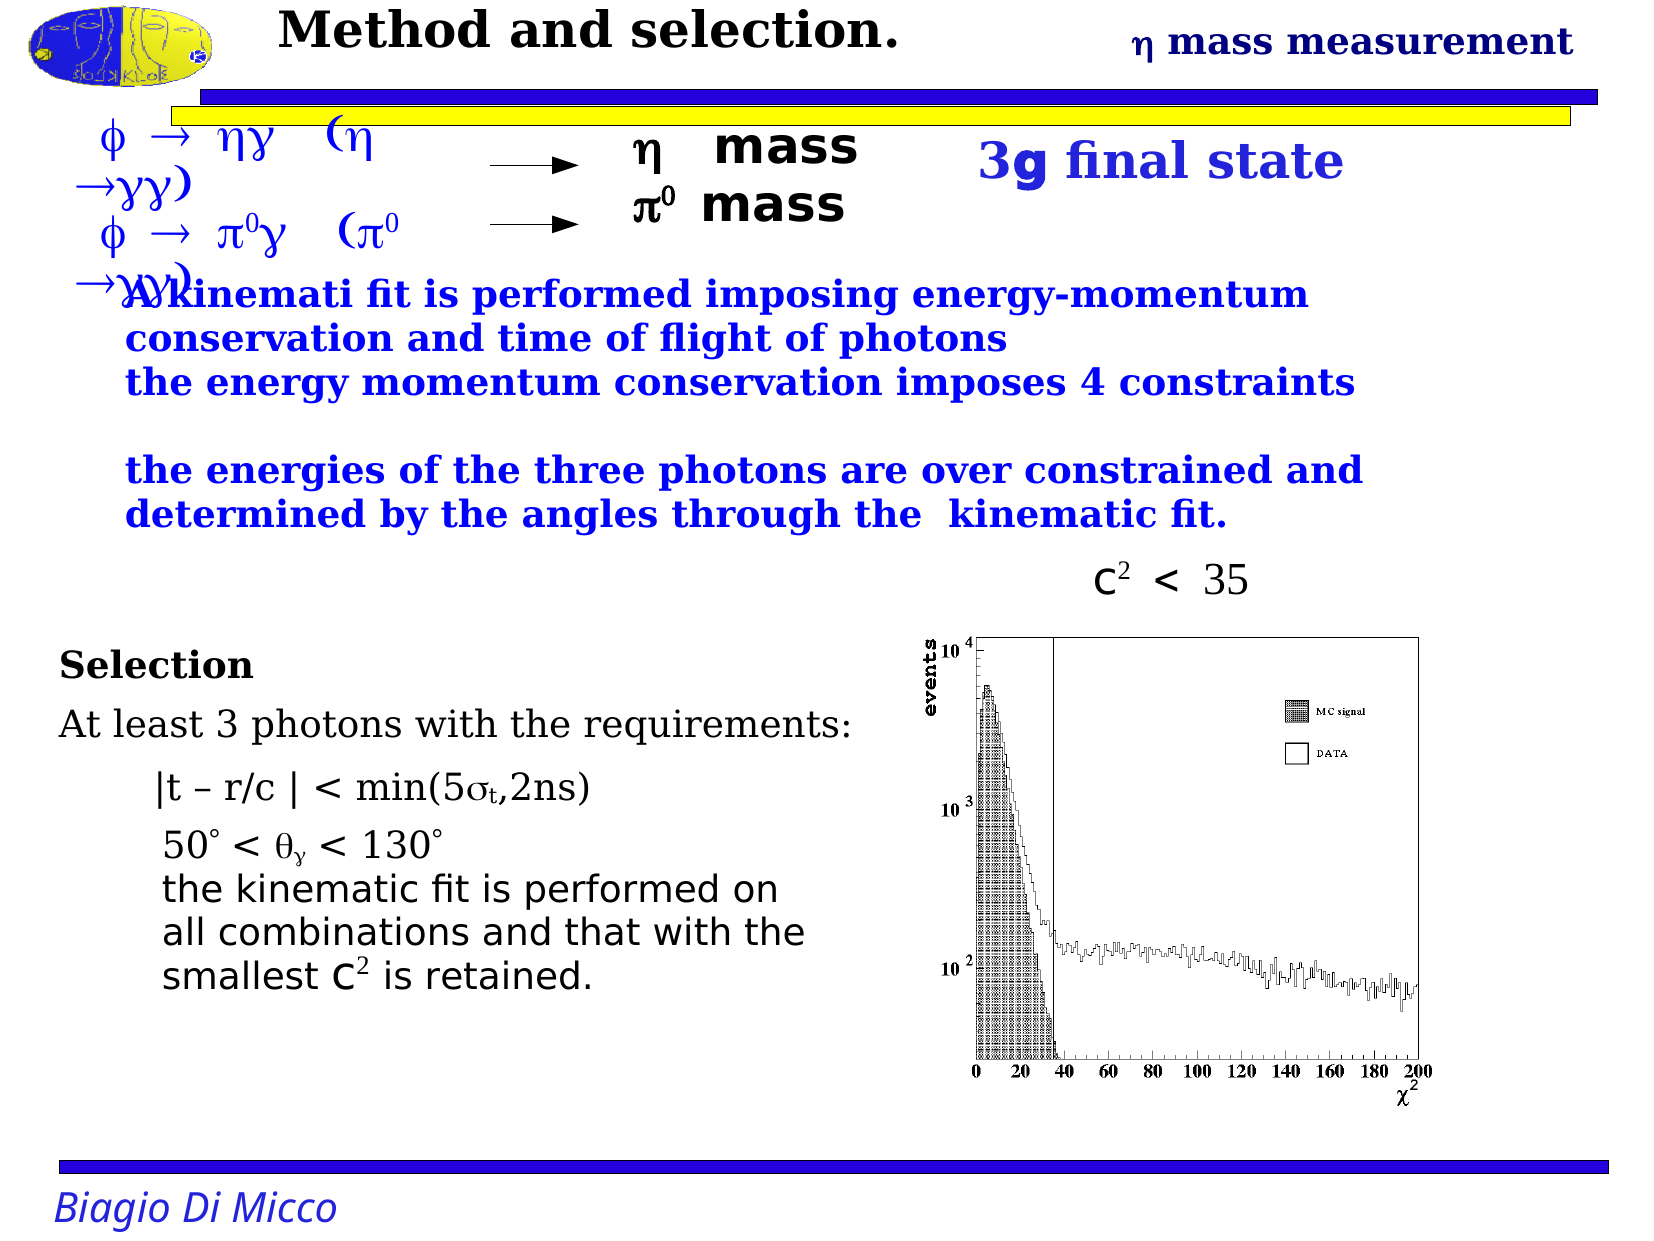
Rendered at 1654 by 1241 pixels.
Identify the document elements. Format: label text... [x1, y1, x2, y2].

picture [909, 584, 1441, 1114]
picture [20, 2, 220, 89]
text_box c2 < 35 [1092, 561, 1359, 613]
text_box h mass p0 mass [633, 116, 952, 248]
text_box Method and selection. [277, 0, 1654, 59]
text_box f  hg (h gg) f  p0g (p0 gg) [75, 116, 493, 248]
text_box At least 3 photons with the requirements: [59, 702, 886, 747]
text_box 50 < qg < 130 the kinematic fit is performed on all combinations and that with the smallest c2 is retained. [161, 823, 827, 1023]
text_box 3g final state [977, 132, 1485, 195]
text_box Selection [59, 643, 355, 688]
text_box |t – r/c | < min(5st,2ns) [153, 765, 758, 825]
text_box A kinemati fit is performed imposing energy-momentum conservation and time of flight of photons the energy momentum conservation imposes 4 constraints the energies of the three photons are over constrained and determined by the angles through the kinematic fit. [124, 184, 1411, 537]
